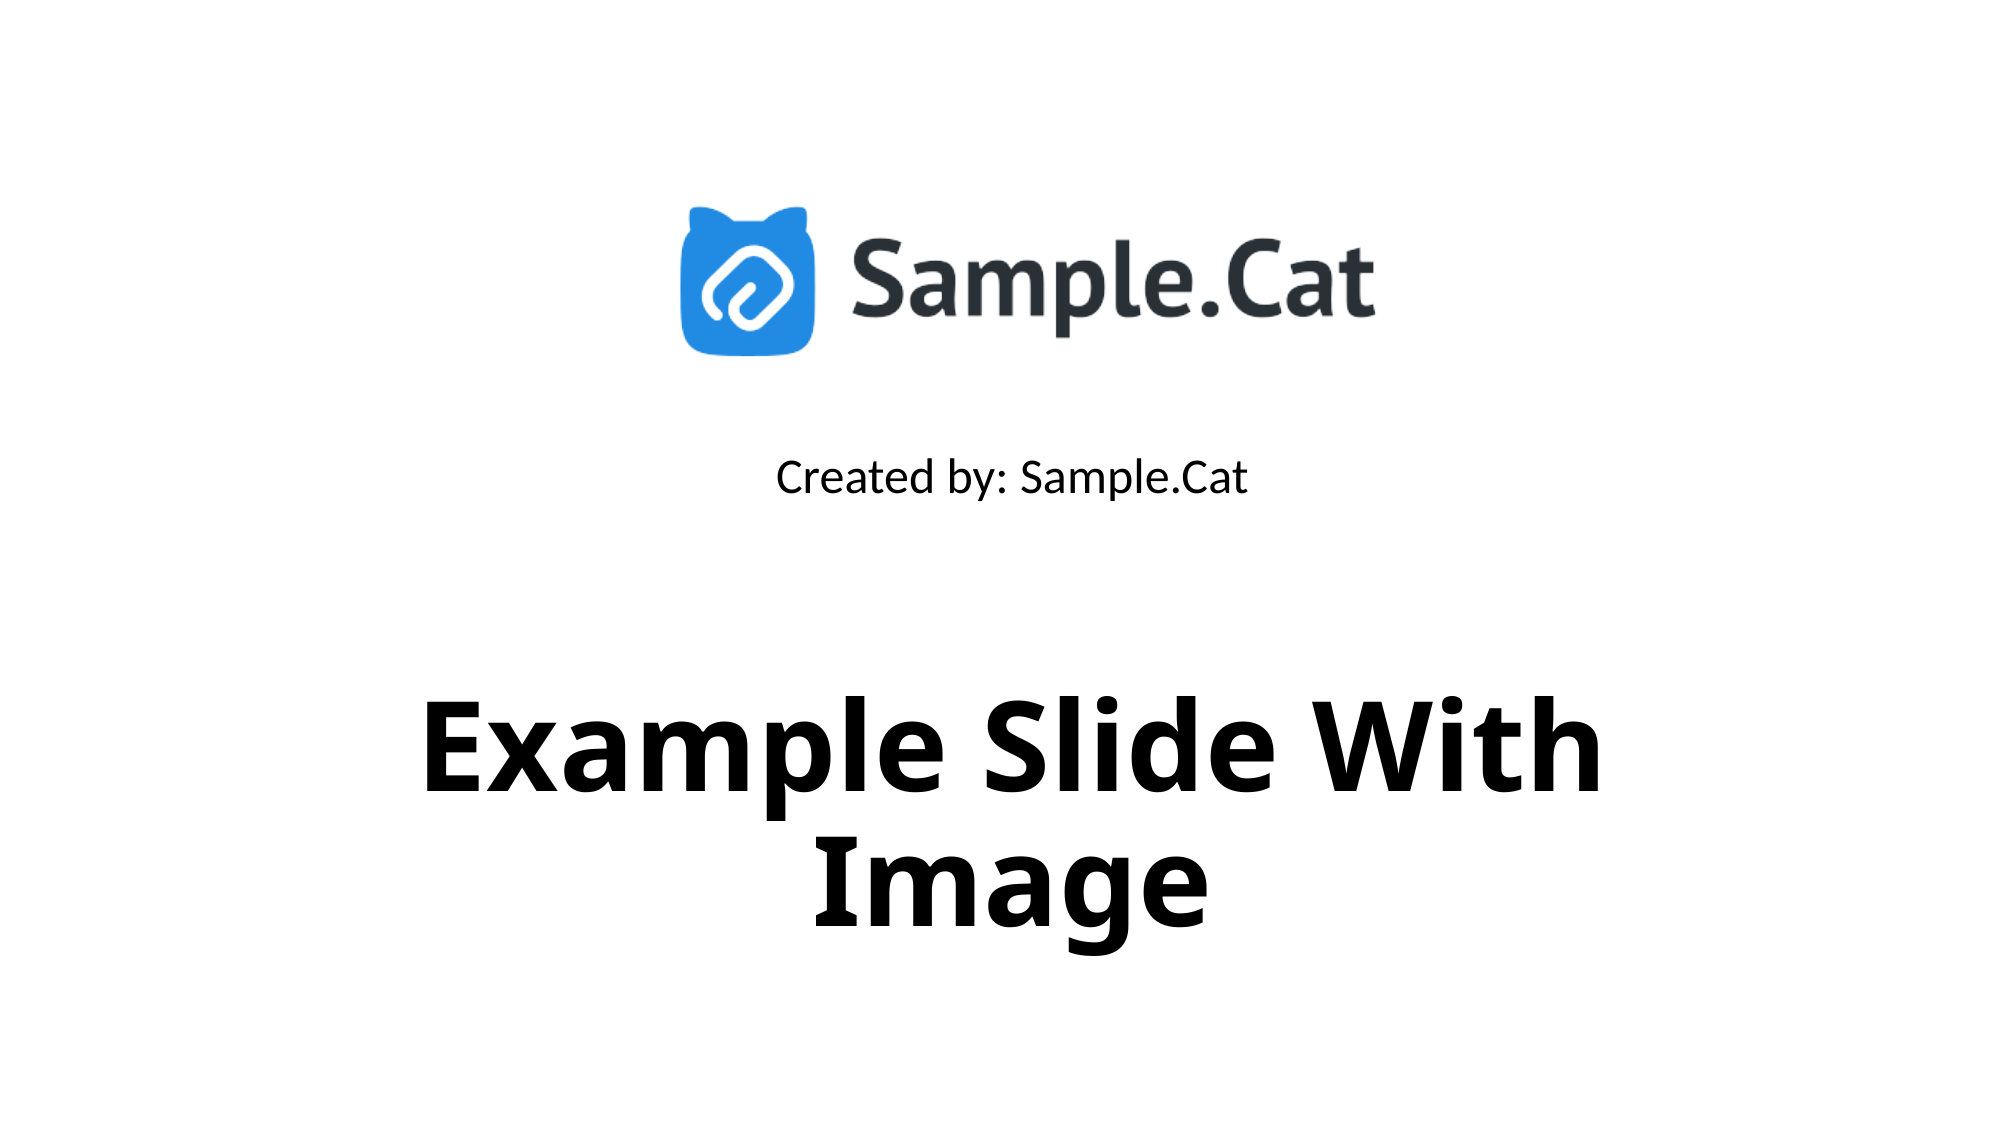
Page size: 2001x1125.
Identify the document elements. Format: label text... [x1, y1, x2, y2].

picture [671, 187, 1388, 377]
subtitle Created by: Sample.Cat [262, 450, 1763, 535]
title Example Slide With Image [262, 562, 1763, 954]
